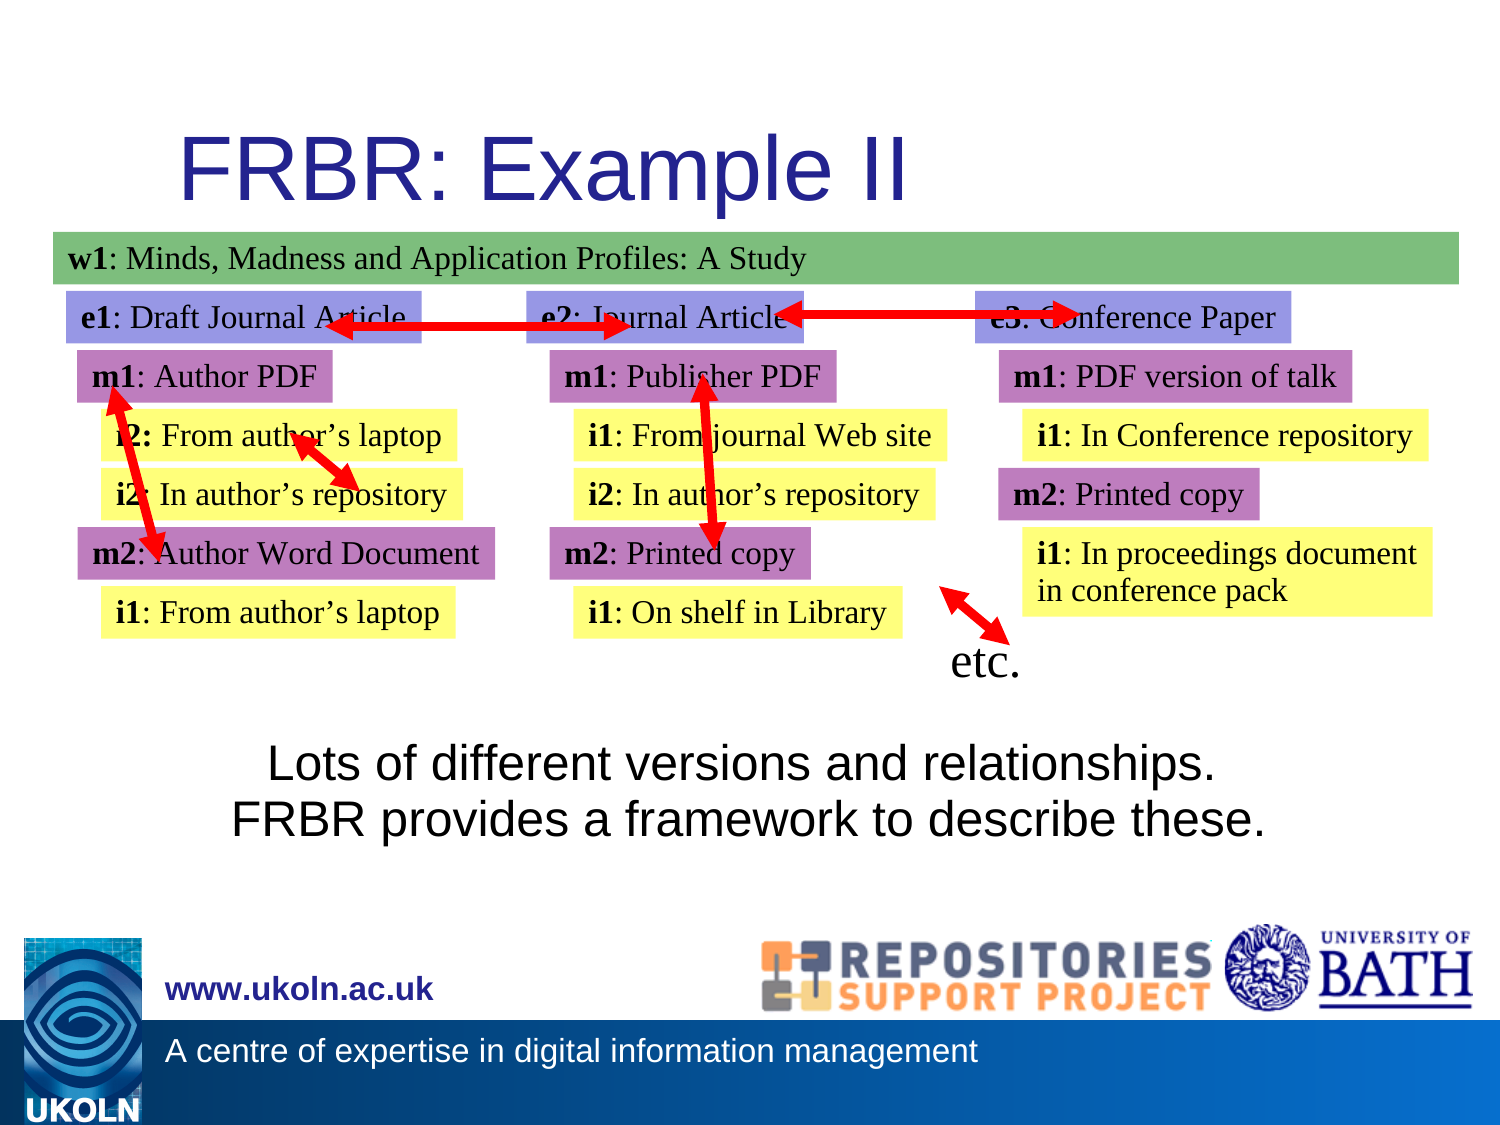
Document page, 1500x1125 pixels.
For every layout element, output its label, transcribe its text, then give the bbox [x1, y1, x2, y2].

text_box i1: On shelf in Library [573, 586, 903, 639]
text_box i2: From author’s laptop [125, 408, 458, 462]
text_box m2: Printed copy [998, 467, 1260, 521]
text_box e3: Conference Paper [975, 290, 1292, 344]
text_box e1: Draft Journal Article [66, 290, 422, 344]
text_box m1: PDF version of talk [998, 350, 1353, 403]
text_box i2: In author’s repository [101, 467, 143, 521]
text_box i1: From author’s laptop [101, 586, 456, 639]
text_box i1: From journal Web site [710, 408, 948, 462]
picture [1224, 924, 1473, 1015]
text_box m2: Author Word Document [77, 527, 496, 580]
text_box m2: Printed copy [549, 527, 811, 580]
text_box i2: In author’s repository [714, 467, 936, 521]
text_box etc. [935, 624, 1037, 696]
title FRBR: Example II [162, 87, 1375, 250]
picture [24, 950, 142, 1125]
text_box i1: In Conference repository [1022, 408, 1429, 462]
text_box i2: From author’s laptop [101, 408, 127, 462]
text_box m1: Author PDF [77, 350, 333, 403]
text_box i1: From journal Web site [573, 408, 703, 462]
picture [761, 940, 1212, 1013]
text_box Lots of different versions and relationships. FRBR provides a framework to describe these. [216, 727, 1283, 855]
text_box i2: In author’s repository [573, 467, 707, 521]
text_box m1: Publisher PDF [549, 350, 837, 403]
text_box w1: Minds, Madness and Application Profiles: A Study [53, 231, 1459, 285]
text_box i1: In proceedings document in conference pack [1022, 527, 1433, 617]
text_box e2: Journal Article [526, 290, 804, 344]
text_box i2: In author’s repository [140, 467, 464, 521]
